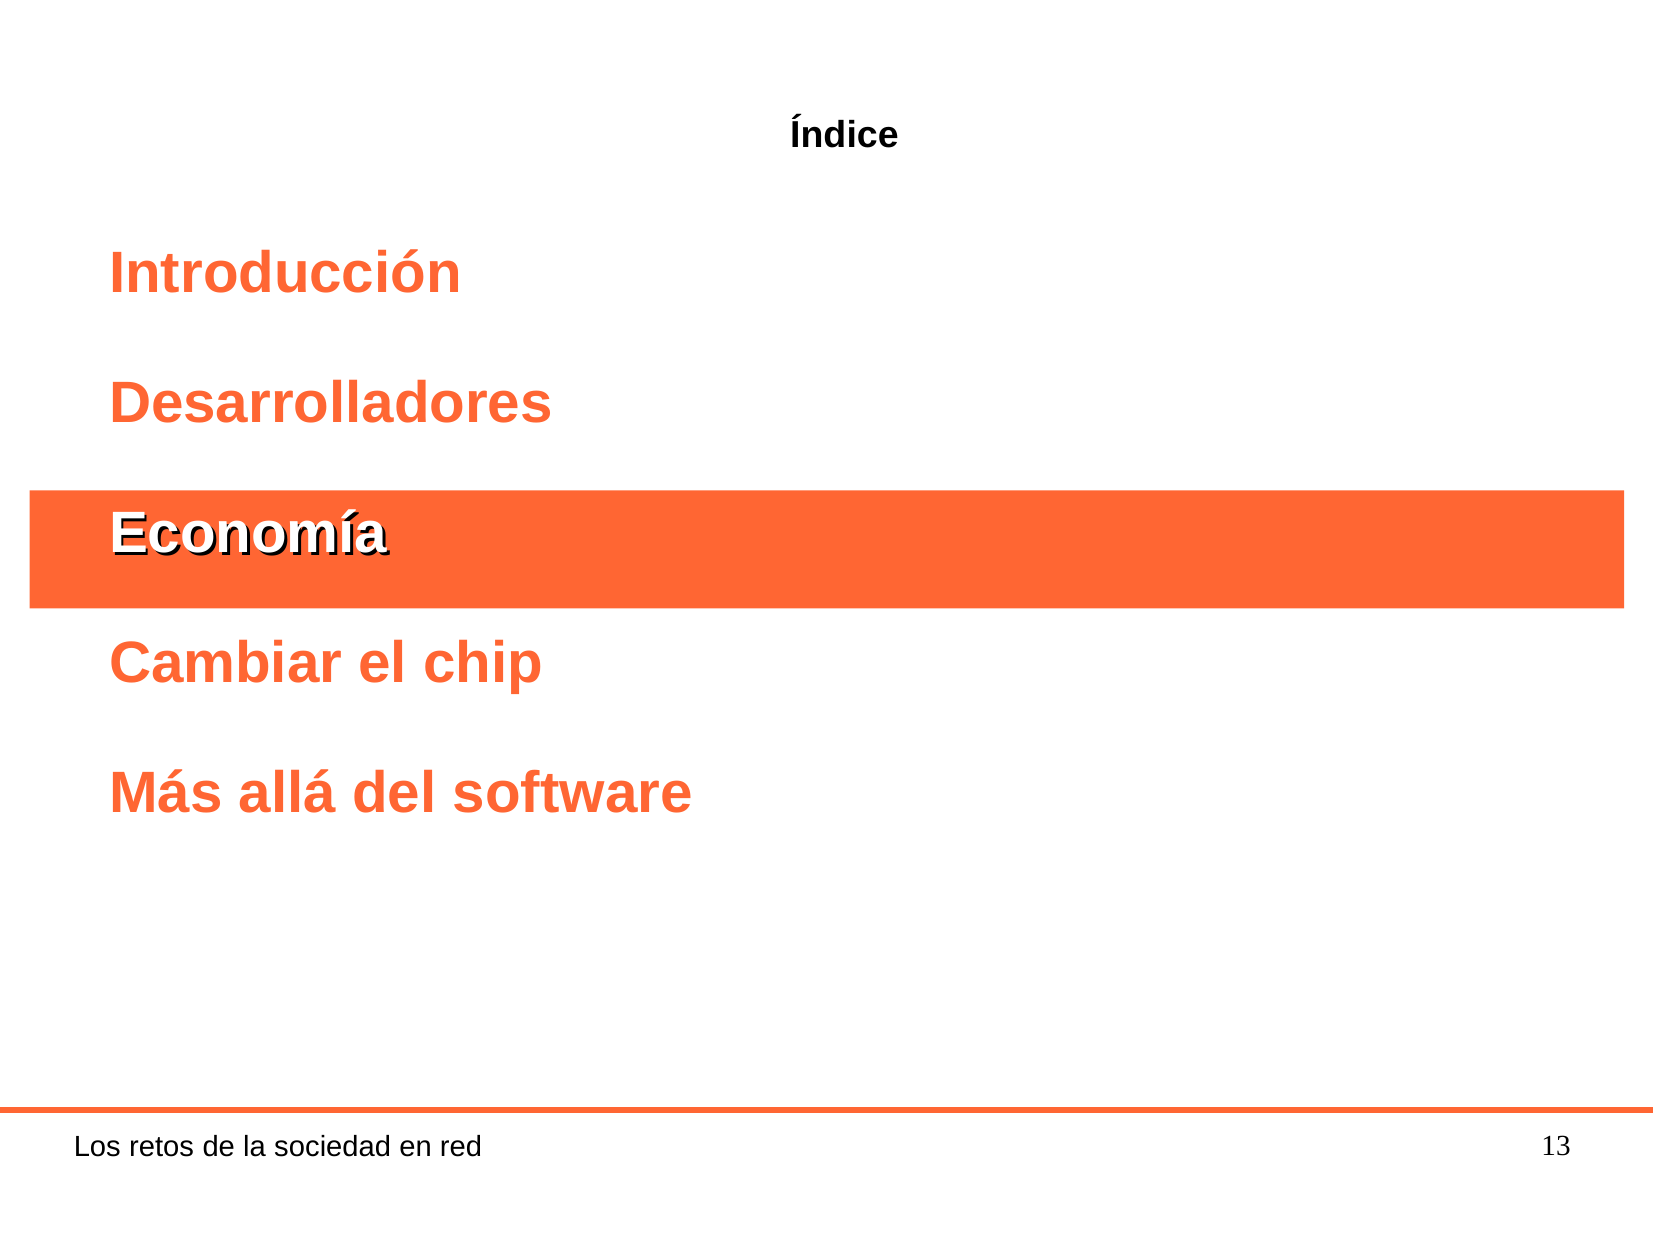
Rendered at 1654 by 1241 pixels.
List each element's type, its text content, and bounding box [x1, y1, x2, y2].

text_box Los retos de la sociedad en red [59, 1122, 975, 1172]
text_box Índice Introducción Desarrolladores Economía Cambiar el chip Más allá del software [59, 106, 1595, 862]
text_box [1595, 490, 1625, 609]
text_box [29, 490, 59, 609]
